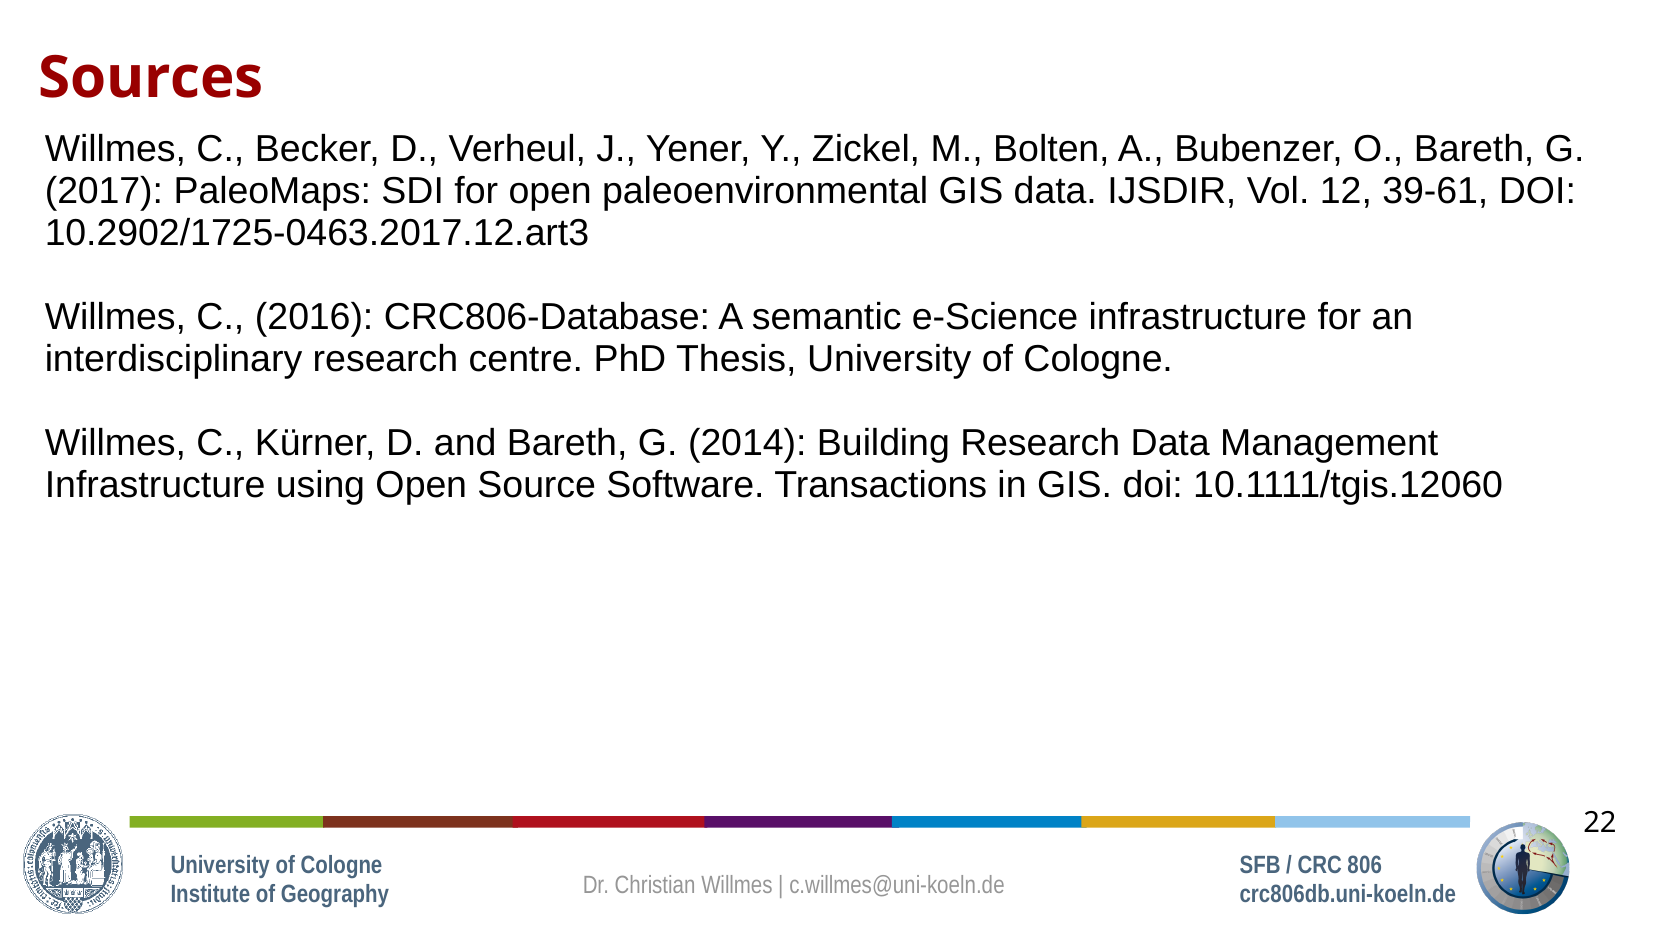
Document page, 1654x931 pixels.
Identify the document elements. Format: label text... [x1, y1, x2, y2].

text_box Willmes, C., Becker, D., Verheul, J., Yener, Y., Zickel, M., Bolten, A., Bubenzer, O., Bareth, G. (2017): PaleoMaps: SDI for open paleoenvironmental GIS data. IJSDIR, Vol. 12, 39-61, DOI: 10.2902/1725-0463.2017.12.art3 Willmes, C., (2016): CRC806-Database: A semantic e-Science infrastructure for an interdisciplinary research centre. PhD Thesis, University of Cologne. Willmes, C., Kürner, D. and Bareth, G. (2014): Building Research Data Management Infrastructure using Open Source Software. Transactions in GIS. doi: 10.1111/tgis.12060 [30, 120, 1606, 513]
picture [22, 813, 123, 914]
title Sources [38, 34, 1446, 115]
picture [1475, 821, 1571, 916]
